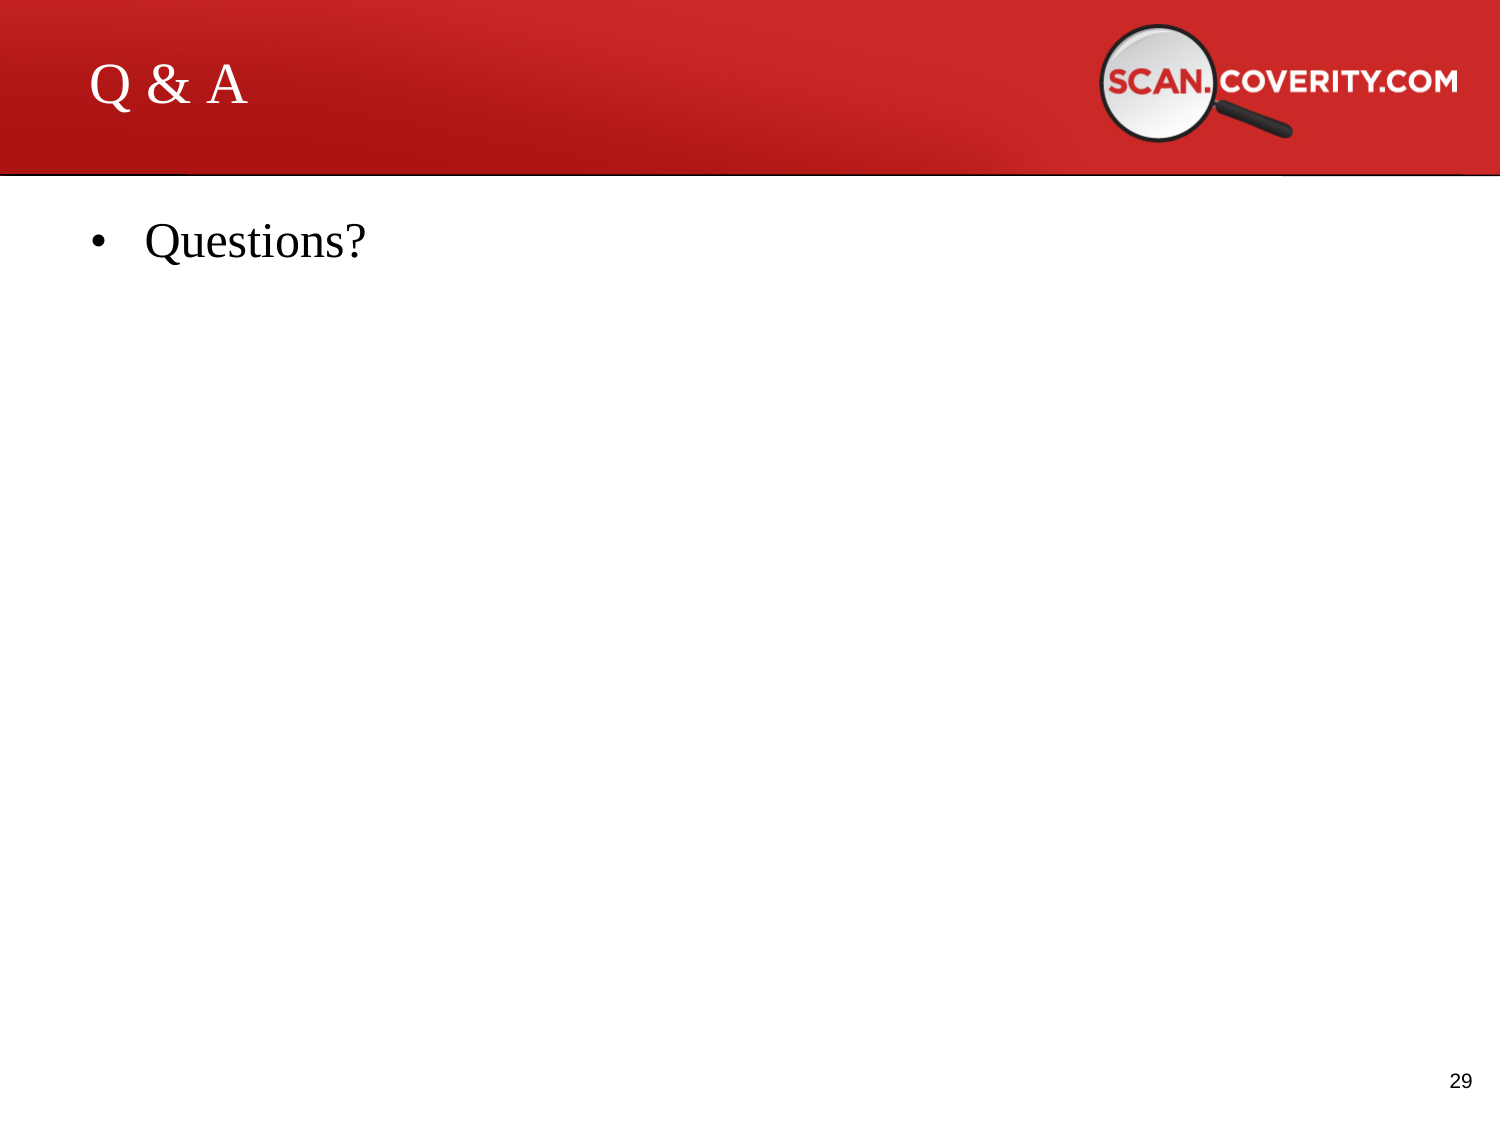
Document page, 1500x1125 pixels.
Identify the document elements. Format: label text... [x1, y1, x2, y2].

picture [0, 0, 1500, 174]
list Questions? [75, 205, 1426, 1125]
title Q & A [74, 24, 1100, 143]
